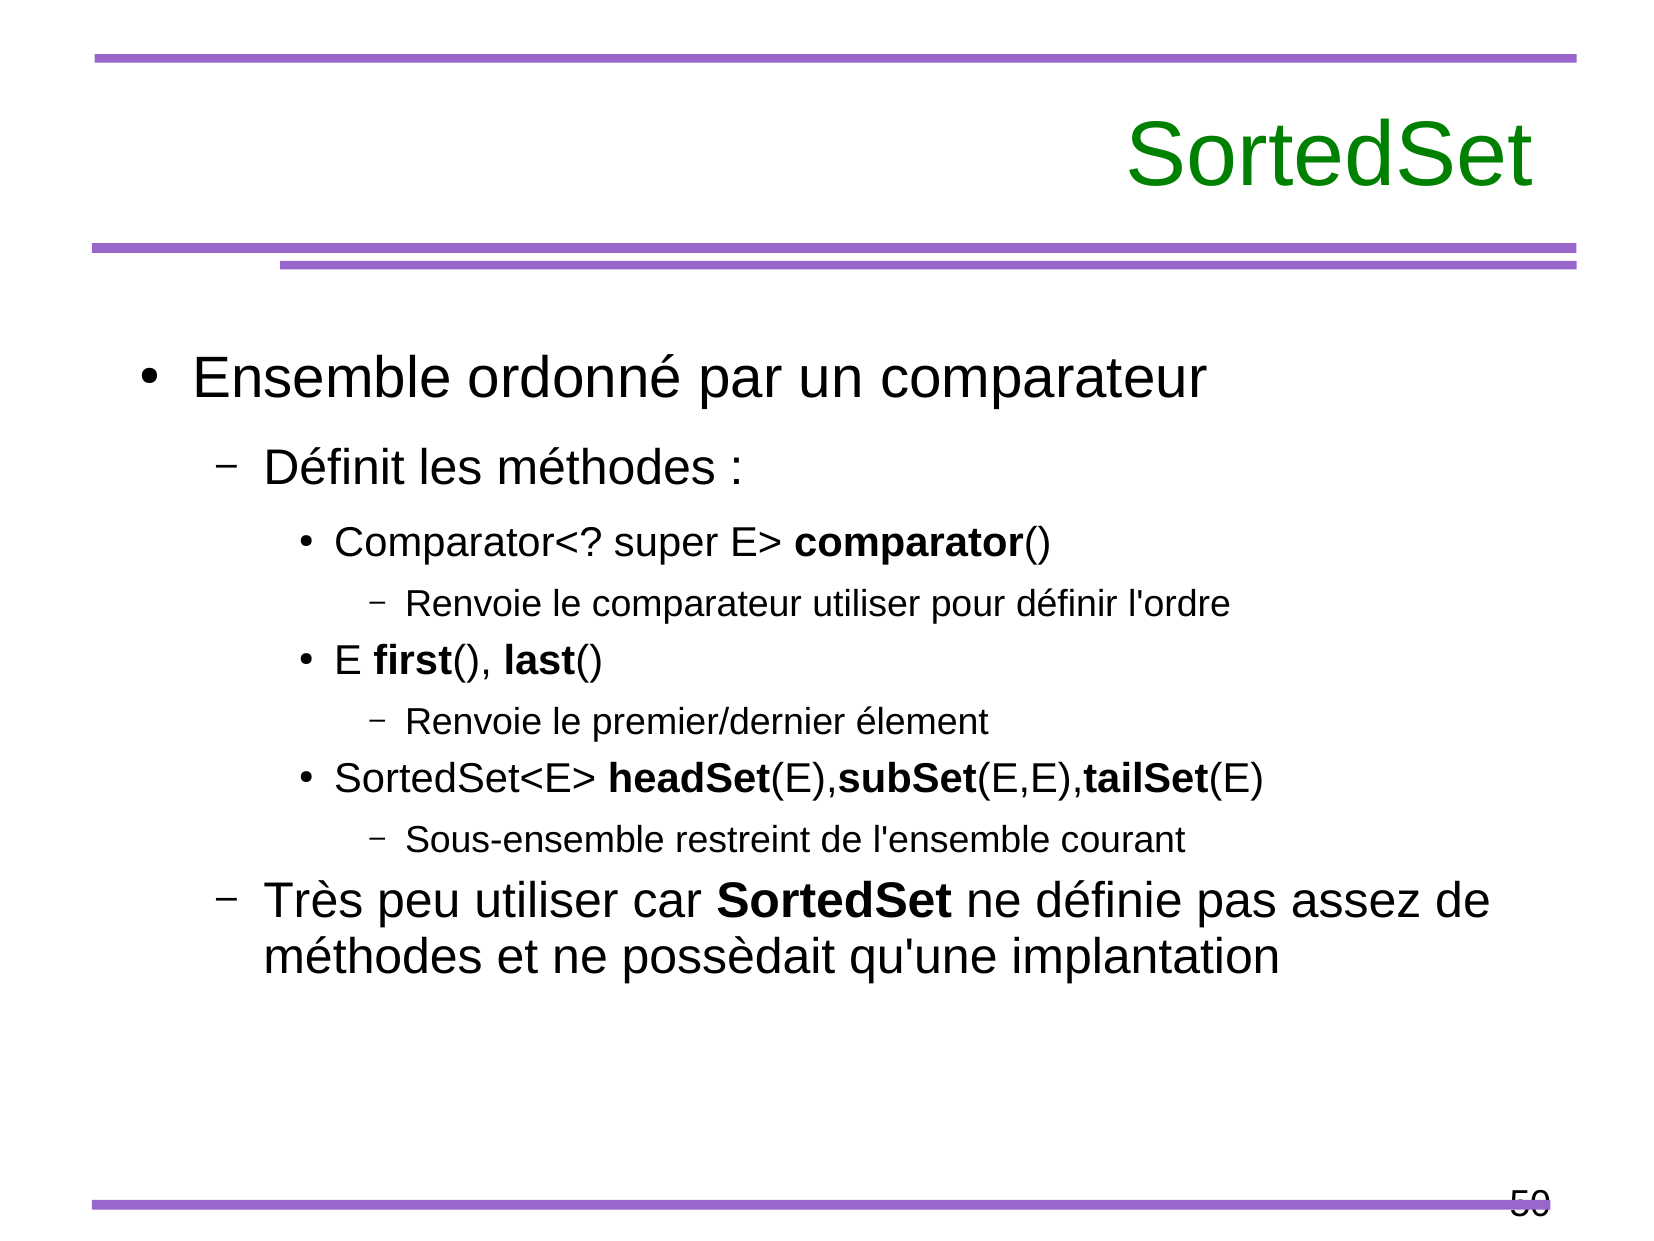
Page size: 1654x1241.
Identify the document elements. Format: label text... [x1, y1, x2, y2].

title SortedSet [121, 49, 1534, 257]
list Ensemble ordonné par un comparateur Définit les méthodes : Comparator<? super E> comparator() Renvoie le comparateur utiliser pour définir l'ordre E first(), last() Renvoie le premier/dernier élement SortedSet<E> headSet(E),subSet(E,E),tailSet(E) Sous-ensemble restreint de l'ensemble courant Très peu utiliser car SortedSet ne définie pas assez de méthodes et ne possèdait qu'une implantation [121, 344, 1570, 1127]
